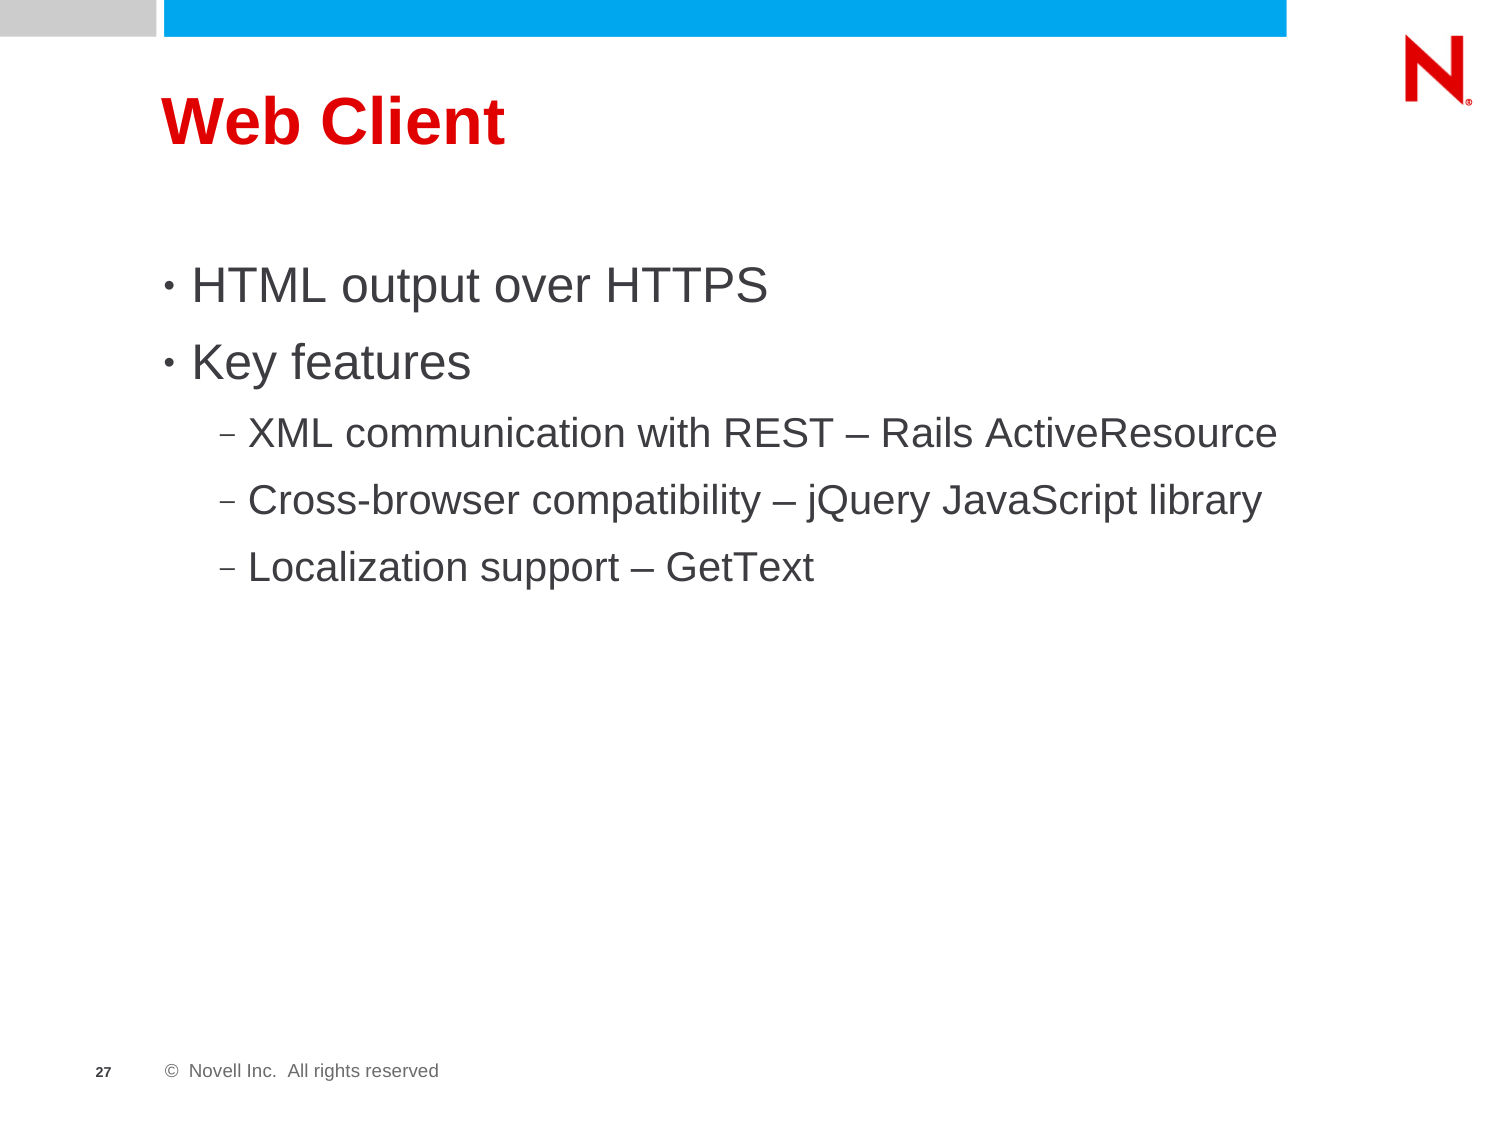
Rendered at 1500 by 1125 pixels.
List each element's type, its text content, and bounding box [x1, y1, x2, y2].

title Web Client [161, 41, 1383, 205]
picture [1403, 32, 1473, 107]
list HTML output over HTTPS Key features XML communication with REST – Rails ActiveResource Cross-browser compatibility – jQuery JavaScript library Localization support – GetText [163, 254, 1404, 986]
